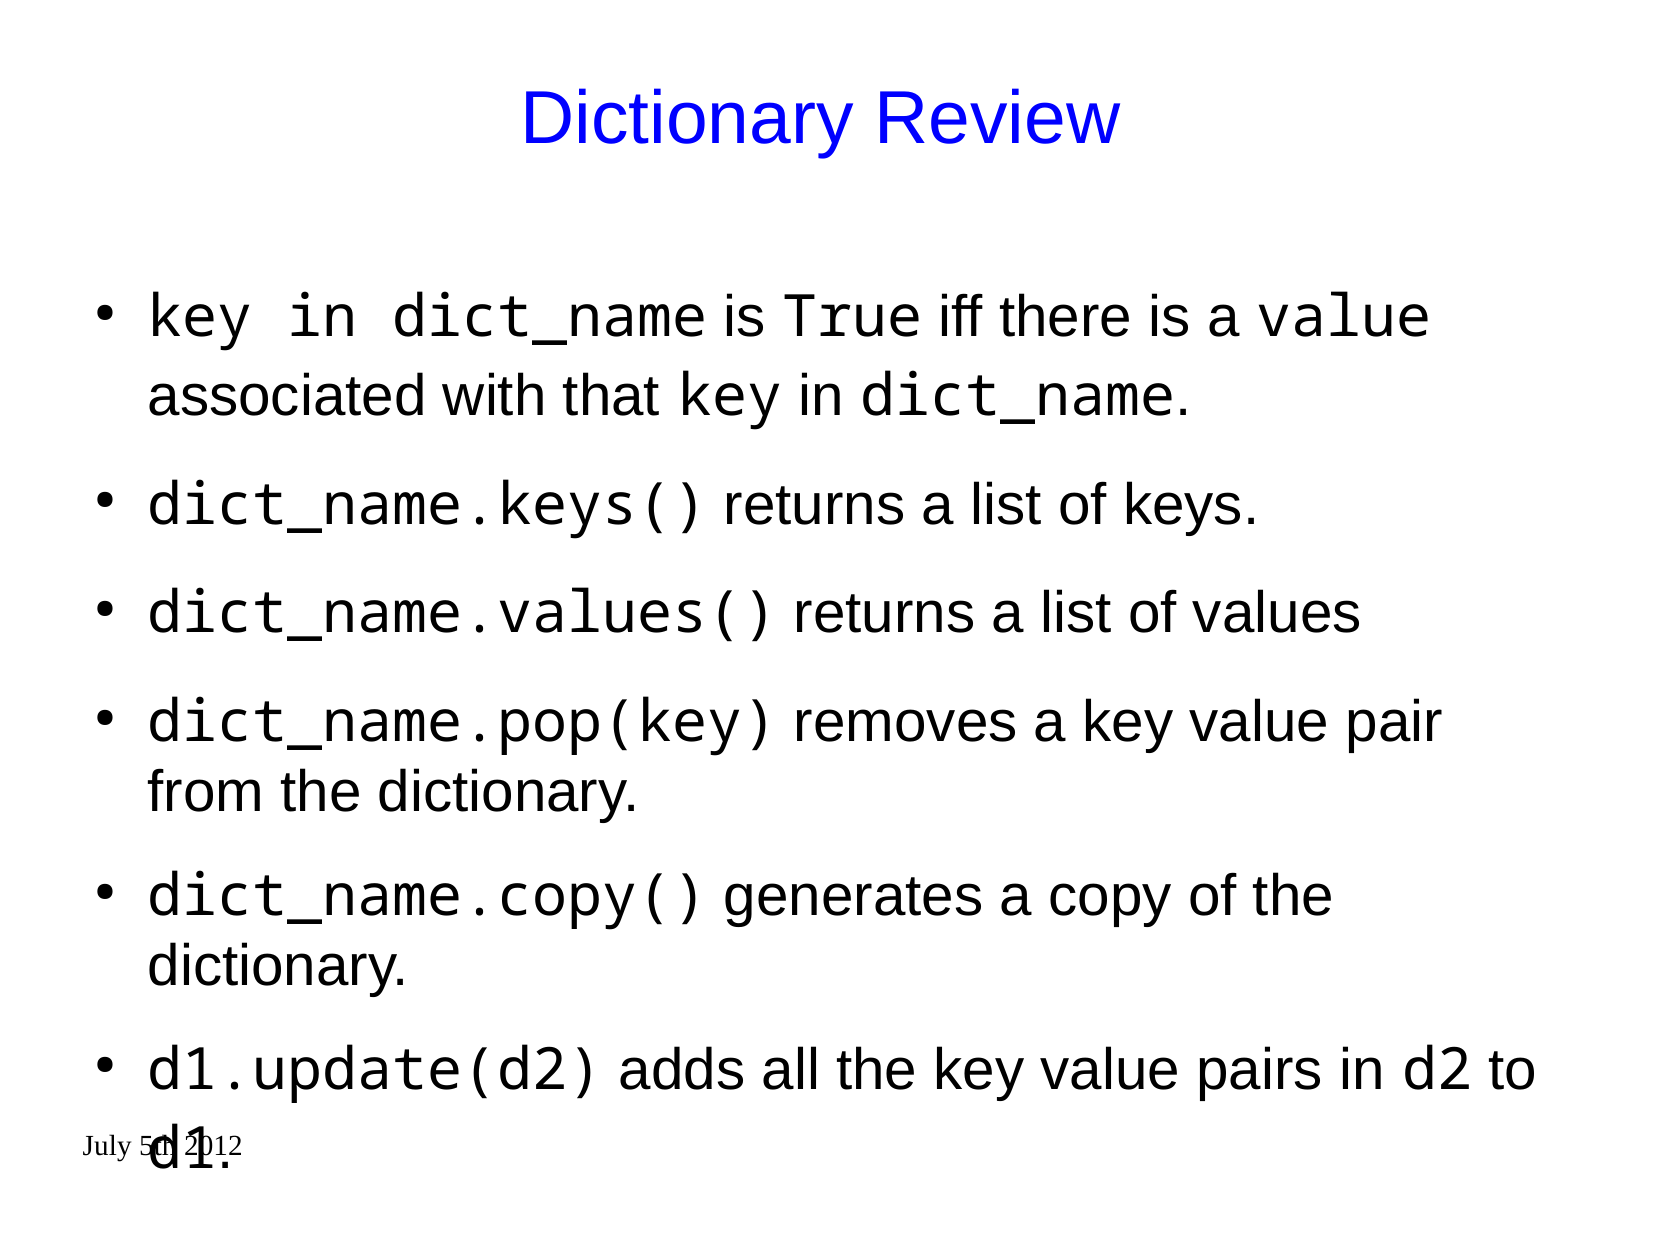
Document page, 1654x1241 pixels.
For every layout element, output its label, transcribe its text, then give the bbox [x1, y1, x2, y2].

title Dictionary Review [76, 58, 1565, 178]
list key in dict_name is True iff there is a value associated with that key in dict_name. dict_name.keys() returns a list of keys. dict_name.values() returns a list of values dict_name.pop(key) removes a key value pair from the dictionary. dict_name.copy() generates a copy of the dictionary. d1.update(d2) adds all the key value pairs in d2 to d1. [76, 274, 1565, 1093]
